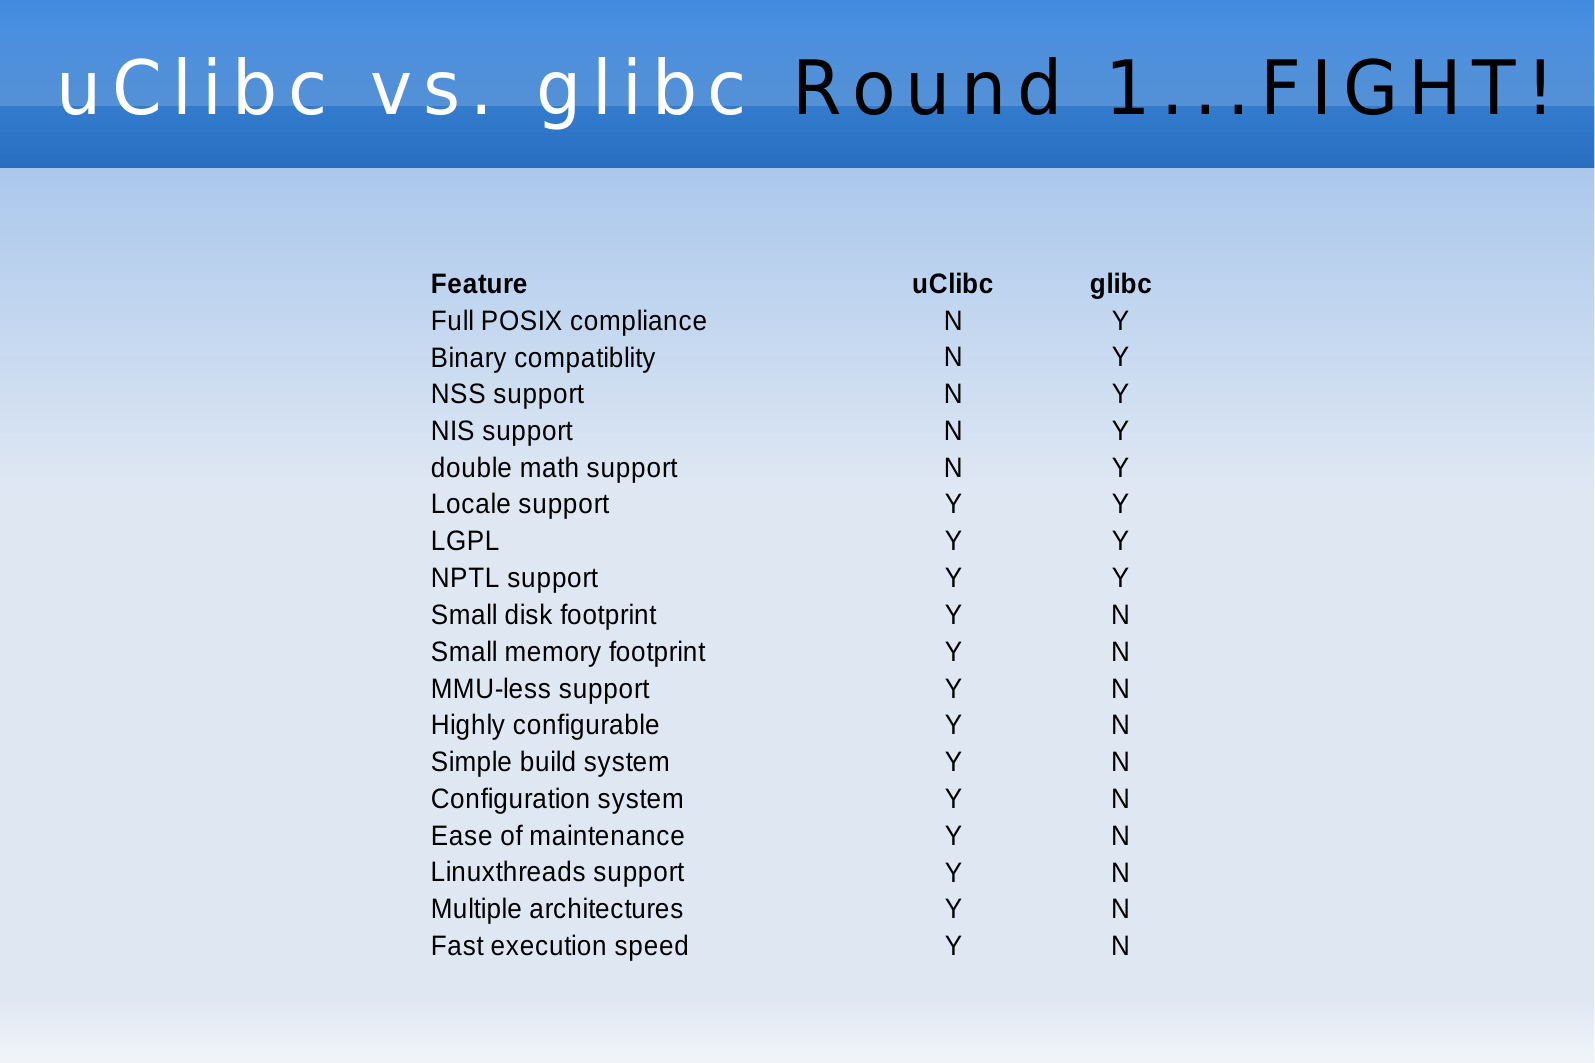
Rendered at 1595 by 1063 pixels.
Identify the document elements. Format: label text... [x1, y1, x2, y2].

title uClibc vs. glibc Round 1...FIGHT! [56, 25, 1576, 153]
chart [428, 267, 1163, 970]
picture [0, 0, 1595, 1063]
